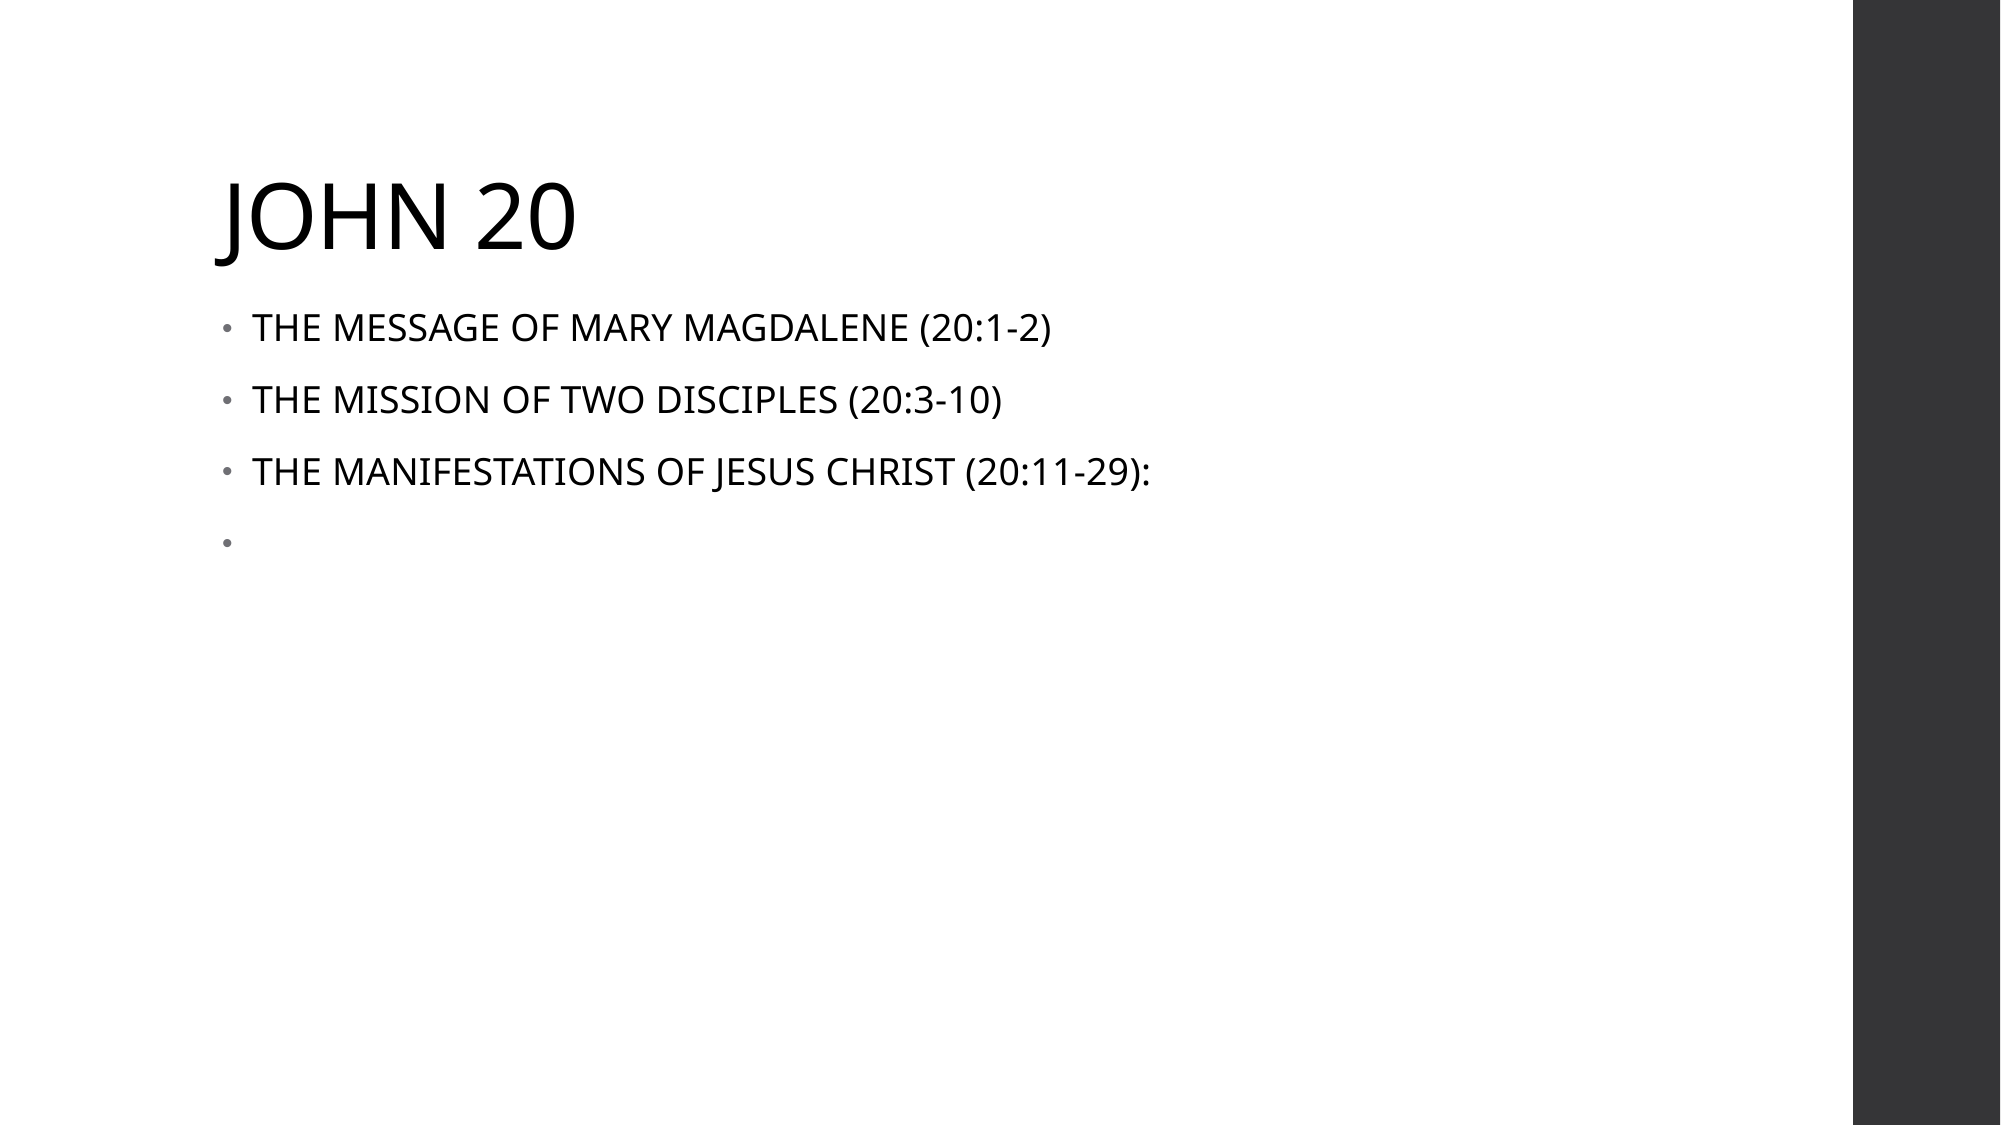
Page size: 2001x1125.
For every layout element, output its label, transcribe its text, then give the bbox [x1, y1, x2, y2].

list THE MESSAGE OF MARY MAGDALENE (20:1-2) THE MISSION OF TWO DISCIPLES (20:3-10) THE MANIFESTATIONS OF JESUS CHRIST (20:11-29): [206, 299, 1617, 1014]
title JOHN 20 [206, 60, 1797, 278]
